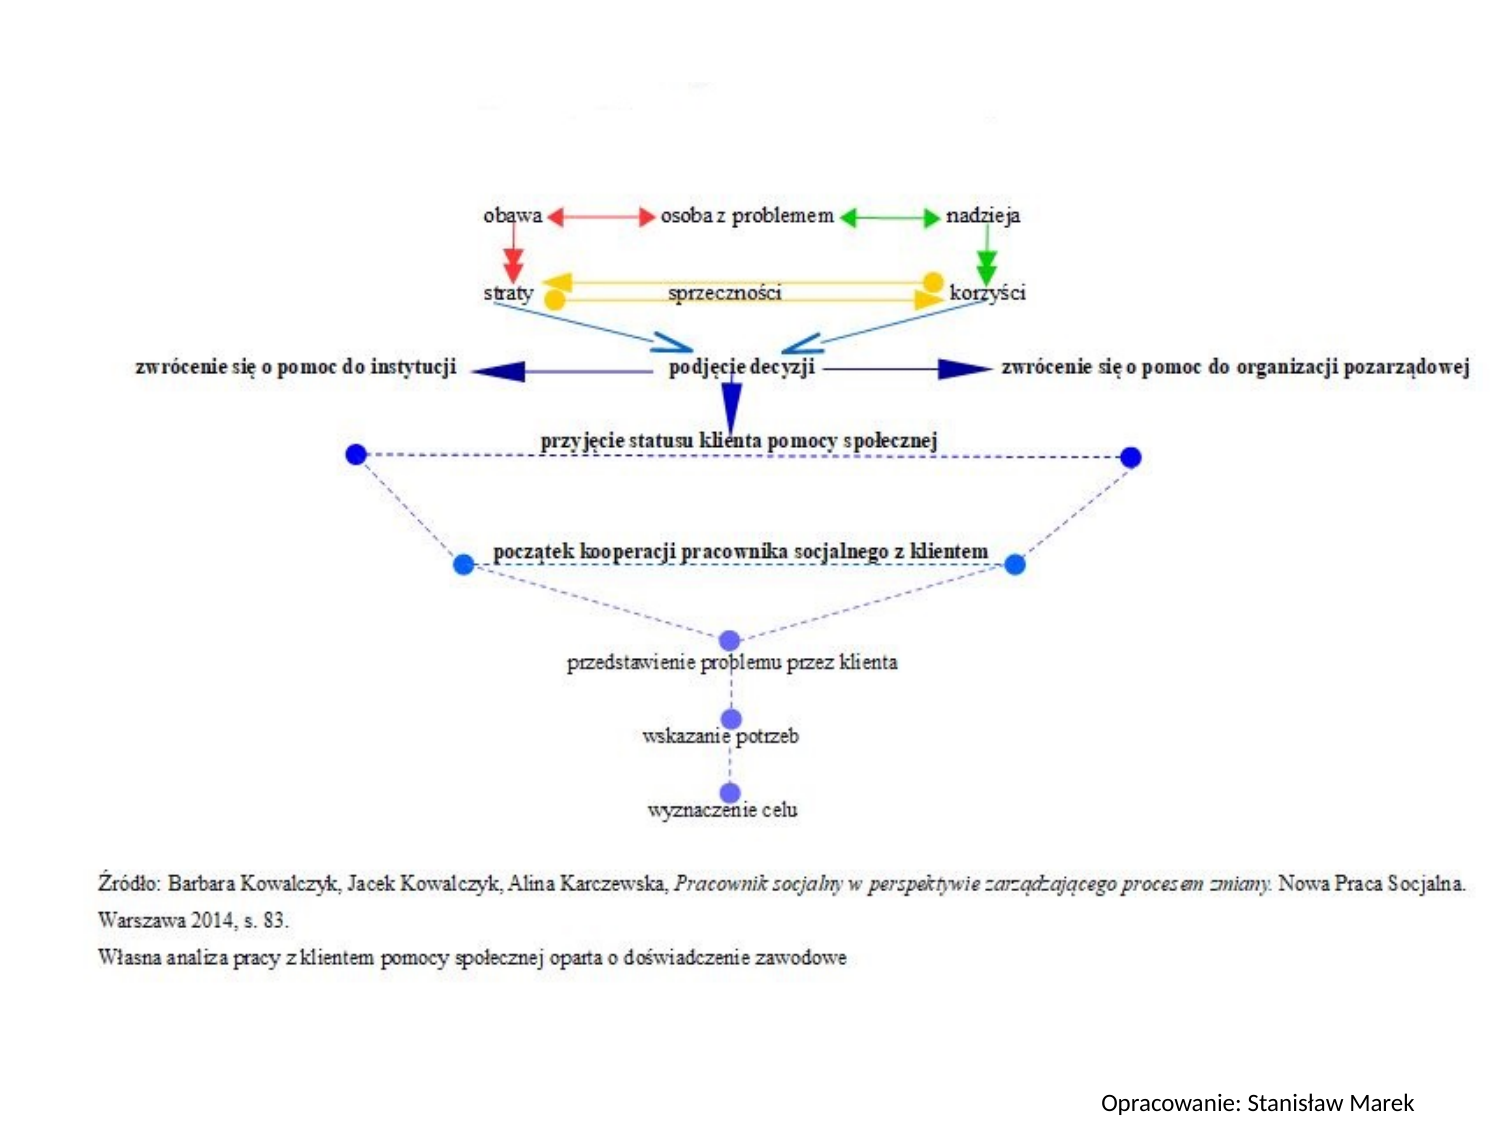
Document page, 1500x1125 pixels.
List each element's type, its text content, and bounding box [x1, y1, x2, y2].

picture [0, 82, 1490, 986]
text_box Opracowanie: Stanisław Marek [1086, 1079, 1500, 1125]
